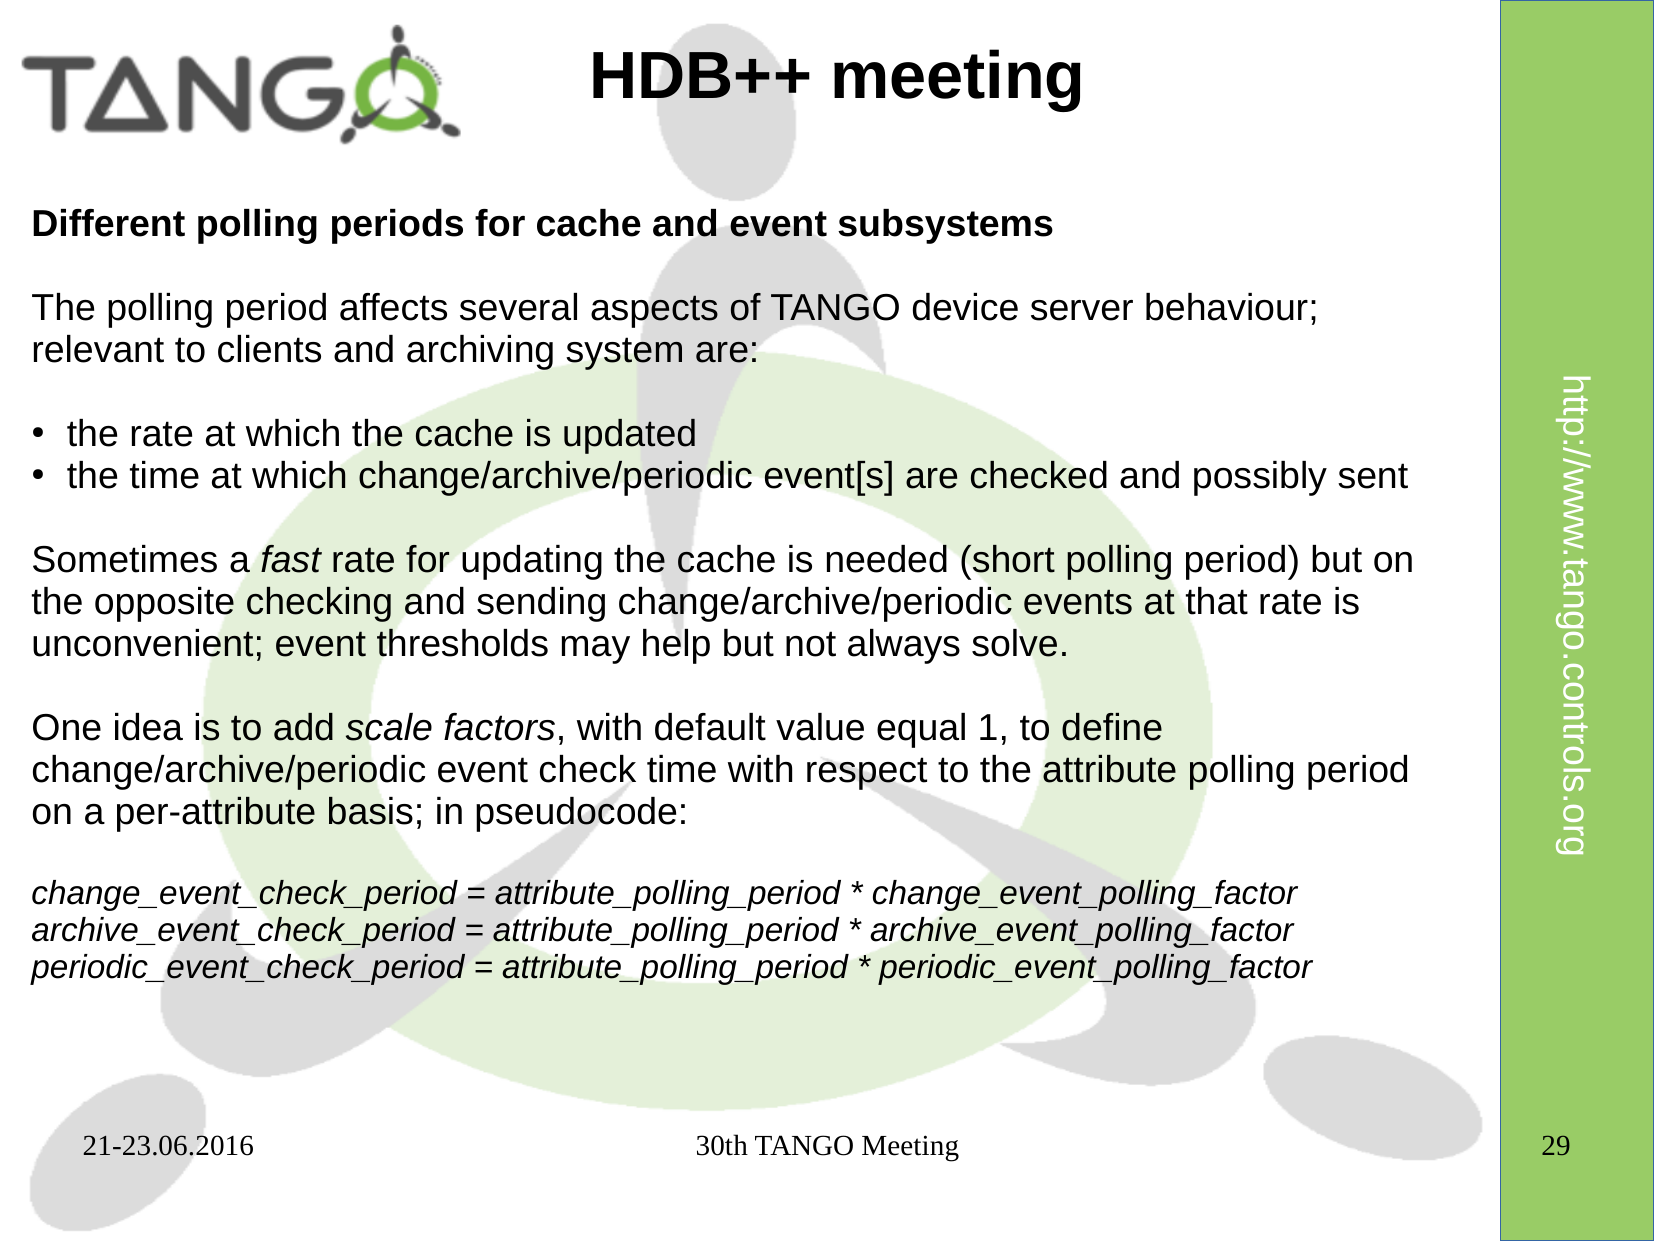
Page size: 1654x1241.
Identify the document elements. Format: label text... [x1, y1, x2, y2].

picture [0, 1, 1500, 1241]
title HDB++ meeting [301, 22, 1374, 128]
text_box Different polling periods for cache and event subsystems The polling period affects several aspects of TANGO device server behaviour; relevant to clients and archiving system are: the rate at which the cache is updated the time at which change/archive/periodic event[s] are checked and possibly sent Sometimes a fast rate for updating the cache is needed (short polling period) but on the opposite checking and sending change/archive/periodic events at that rate is unconvenient; event thresholds may help but not always solve. One idea is to add scale factors, with default value equal 1, to define change/archive/periodic event check time with respect to the attribute polling period on a per-attribute basis; in pseudocode: change_event_check_period = attribute_polling_period * change_event_polling_factor archive_event_check_period = attribute_polling_period * archive_event_polling_factor periodic_event_check_period = attribute_polling_period * periodic_event_polling_factor [16, 195, 1430, 1037]
